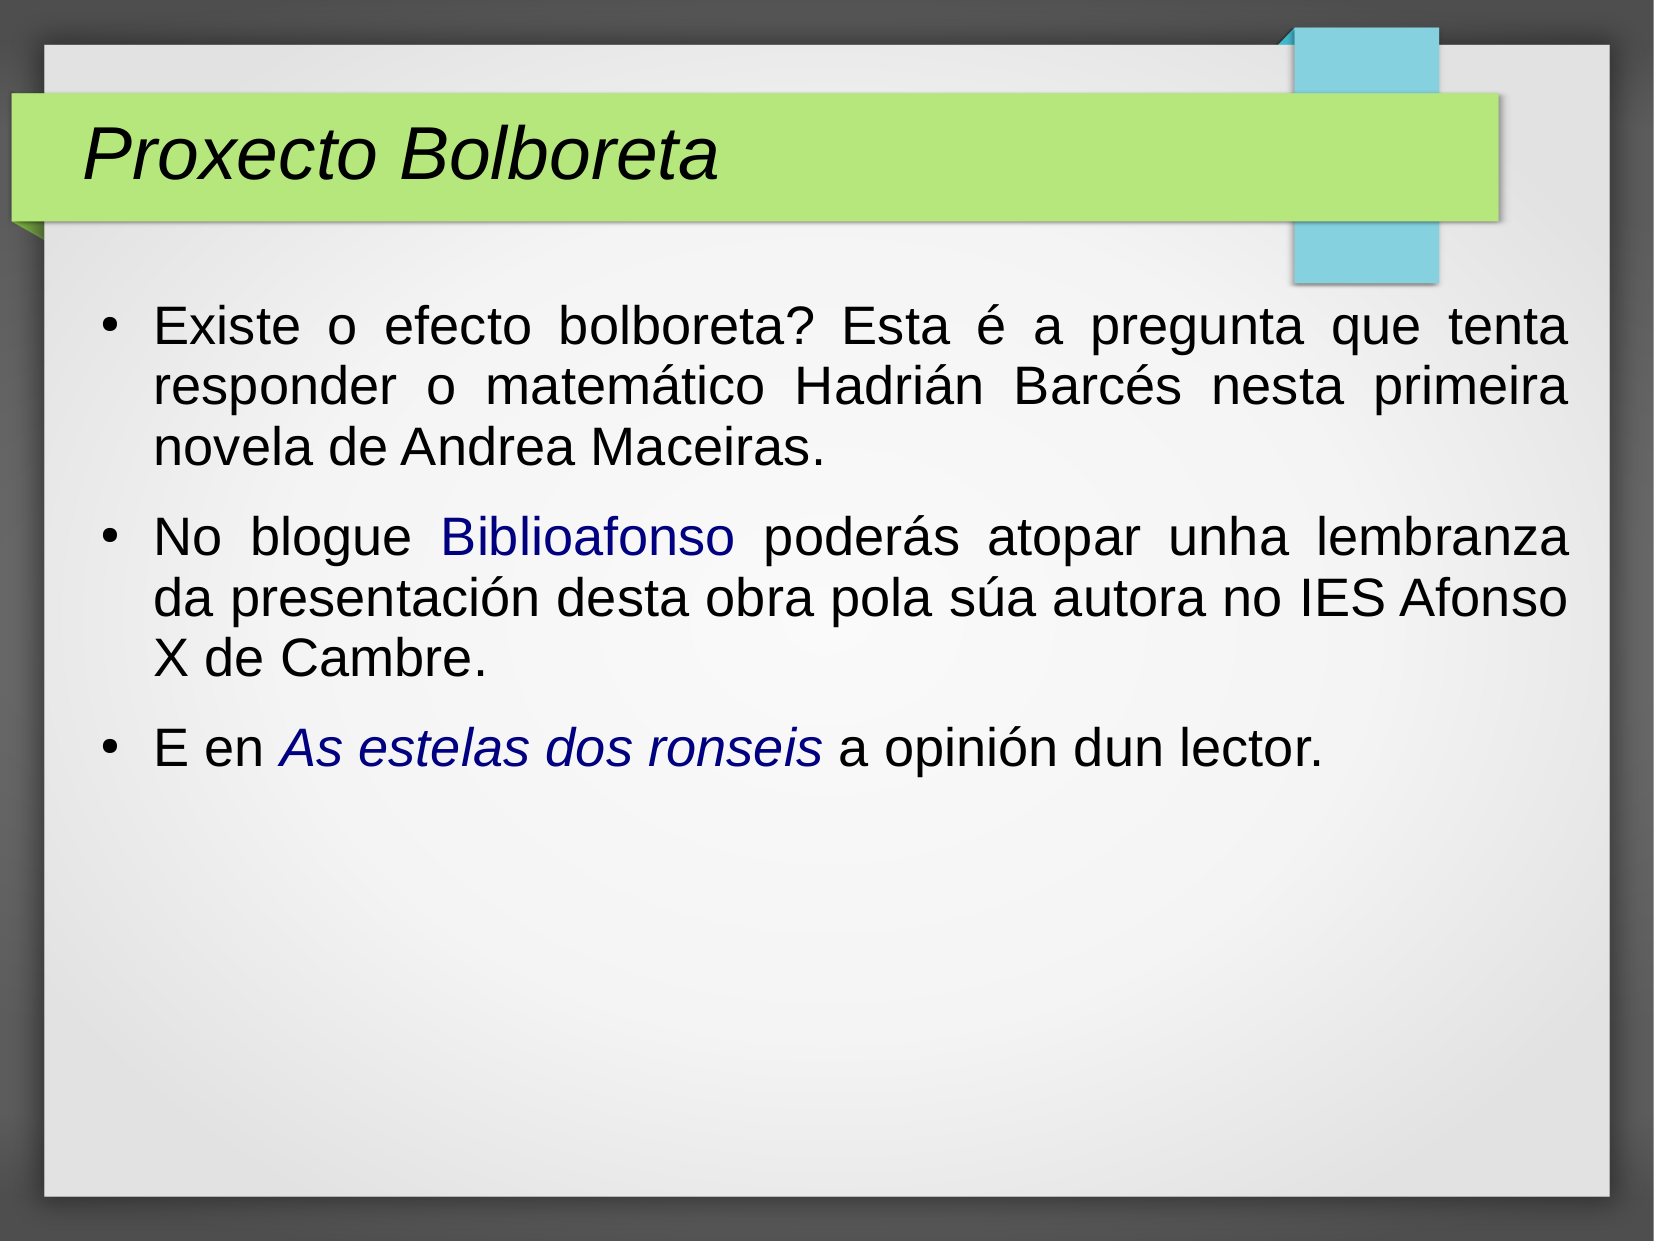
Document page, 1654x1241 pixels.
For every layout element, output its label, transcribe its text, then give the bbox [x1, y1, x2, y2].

list Existe o efecto bolboreta? Esta é a pregunta que tenta responder o matemático Hadrián Barcés nesta primeira novela de Andrea Maceiras. No blogue Biblioafonso poderás atopar unha lembranza da presentación desta obra pola súa autora no IES Afonso X de Cambre. E en As estelas dos ronseis a opinión dun lector. [82, 295, 1571, 1015]
picture [0, 0, 1654, 1241]
title Proxecto Bolboreta [82, 94, 1264, 213]
